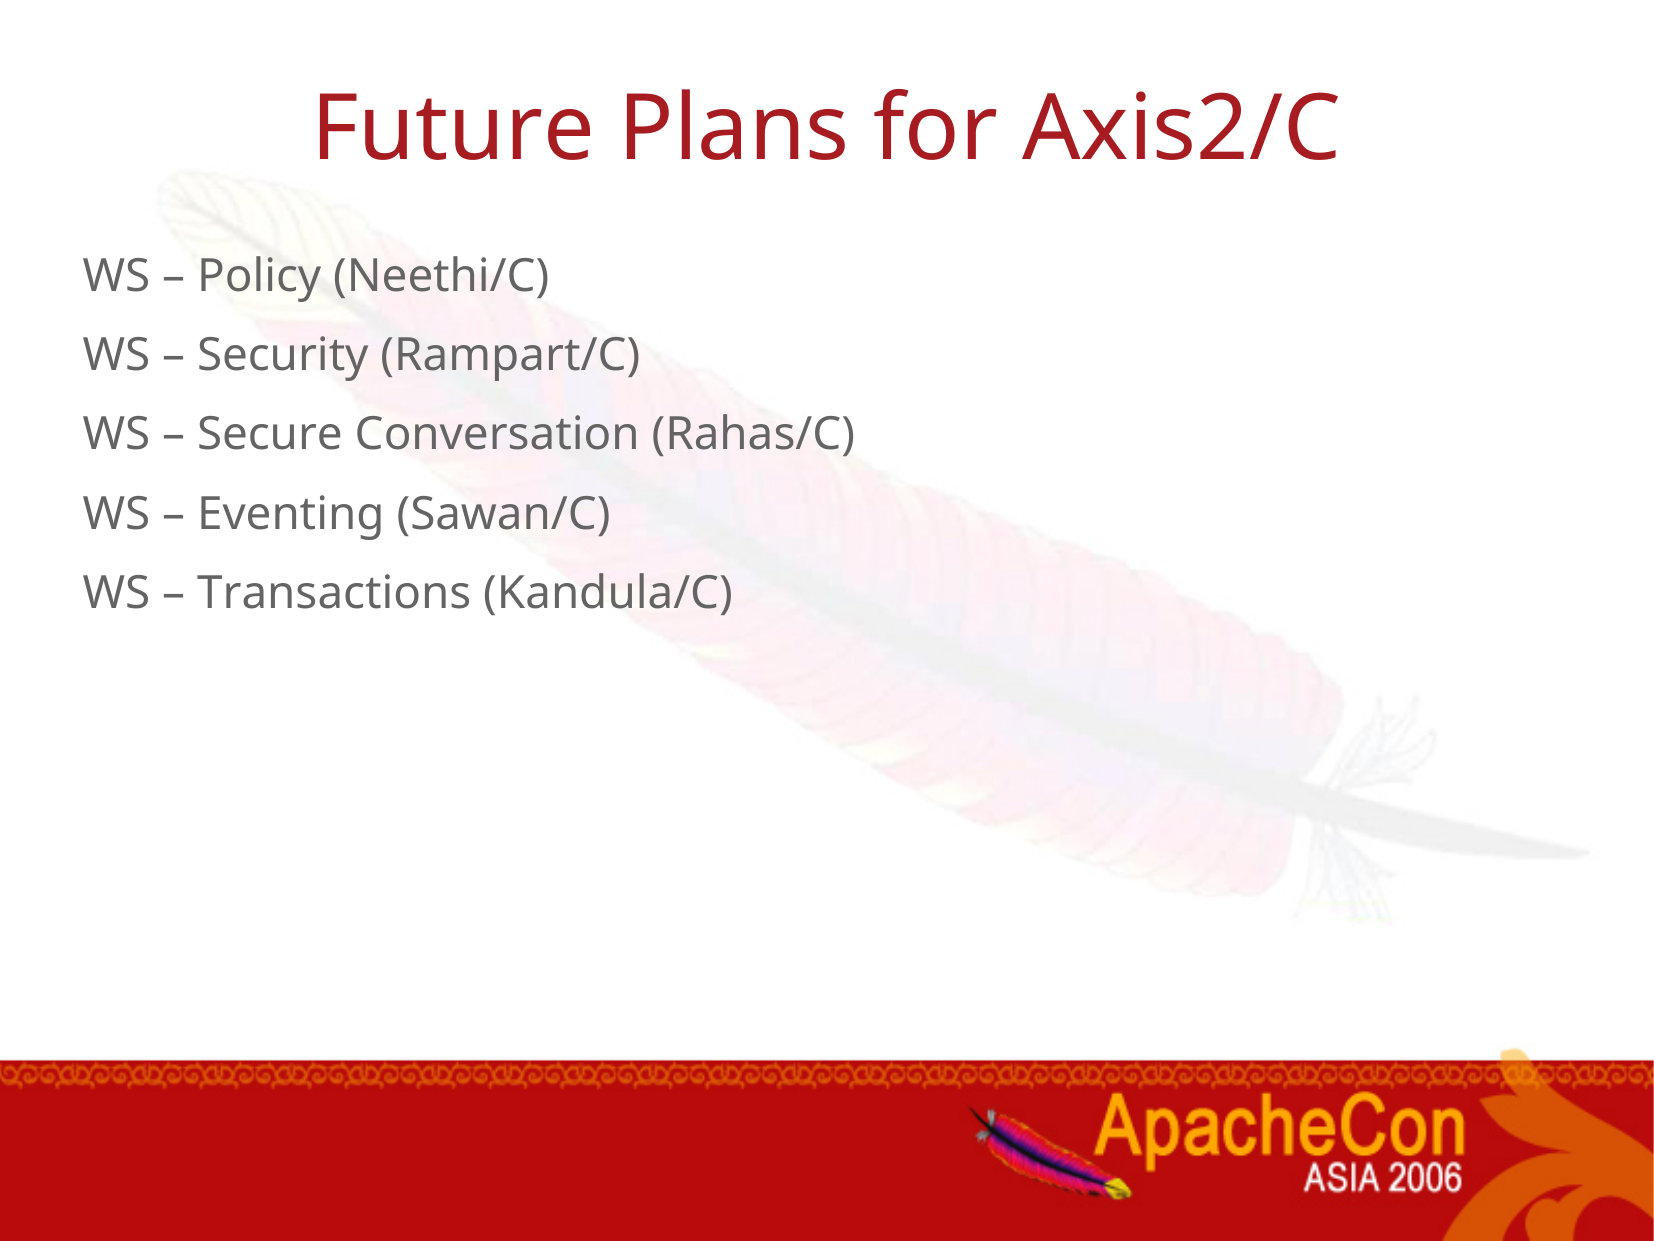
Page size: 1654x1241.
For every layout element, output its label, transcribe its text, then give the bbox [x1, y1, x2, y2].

title Future Plans for Axis2/C [82, 20, 1571, 228]
list WS – Policy (Neethi/C) WS – Security (Rampart/C) WS – Secure Conversation (Rahas/C) WS – Eventing (Sawan/C) WS – Transactions (Kandula/C) [82, 242, 1571, 985]
picture [0, 0, 1654, 1241]
